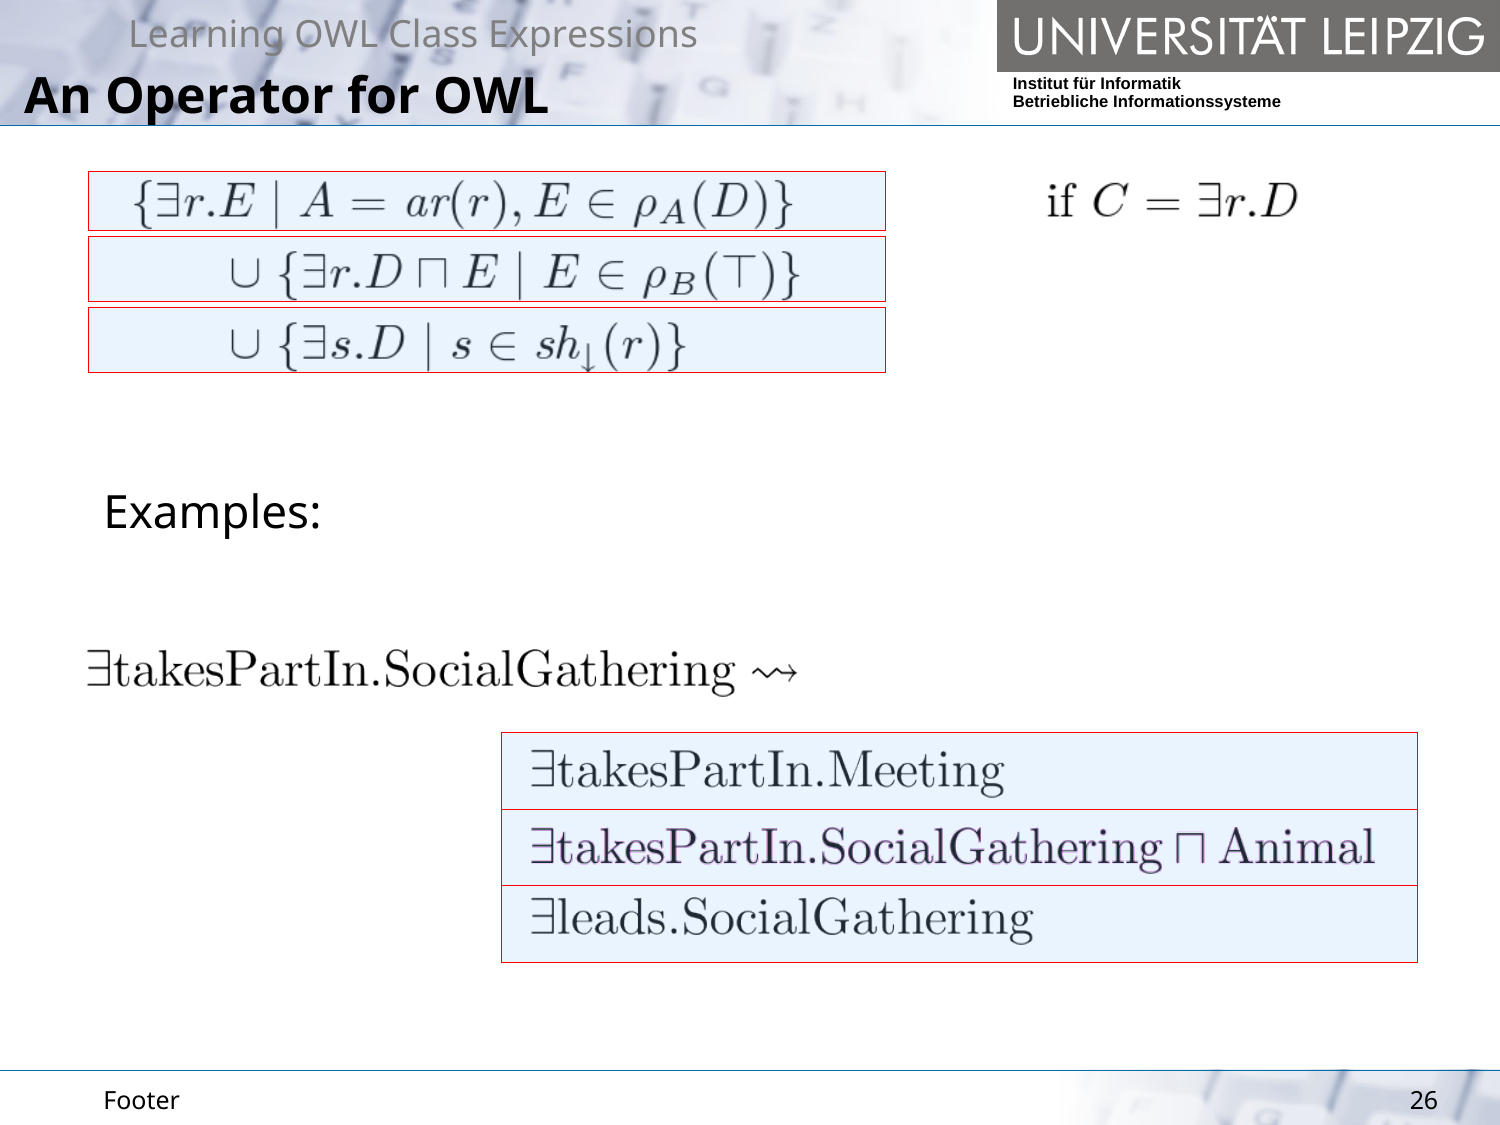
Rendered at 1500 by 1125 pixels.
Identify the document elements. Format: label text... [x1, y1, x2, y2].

text_box Examples: [88, 472, 360, 543]
picture [118, 165, 1323, 384]
picture [1057, 1071, 1500, 1125]
picture [0, 0, 1500, 125]
text_box [501, 732, 1418, 963]
text_box [88, 307, 886, 373]
text_box [88, 236, 886, 302]
title An Operator for OWL [24, 63, 1034, 125]
picture [87, 649, 798, 697]
text_box [88, 171, 886, 231]
